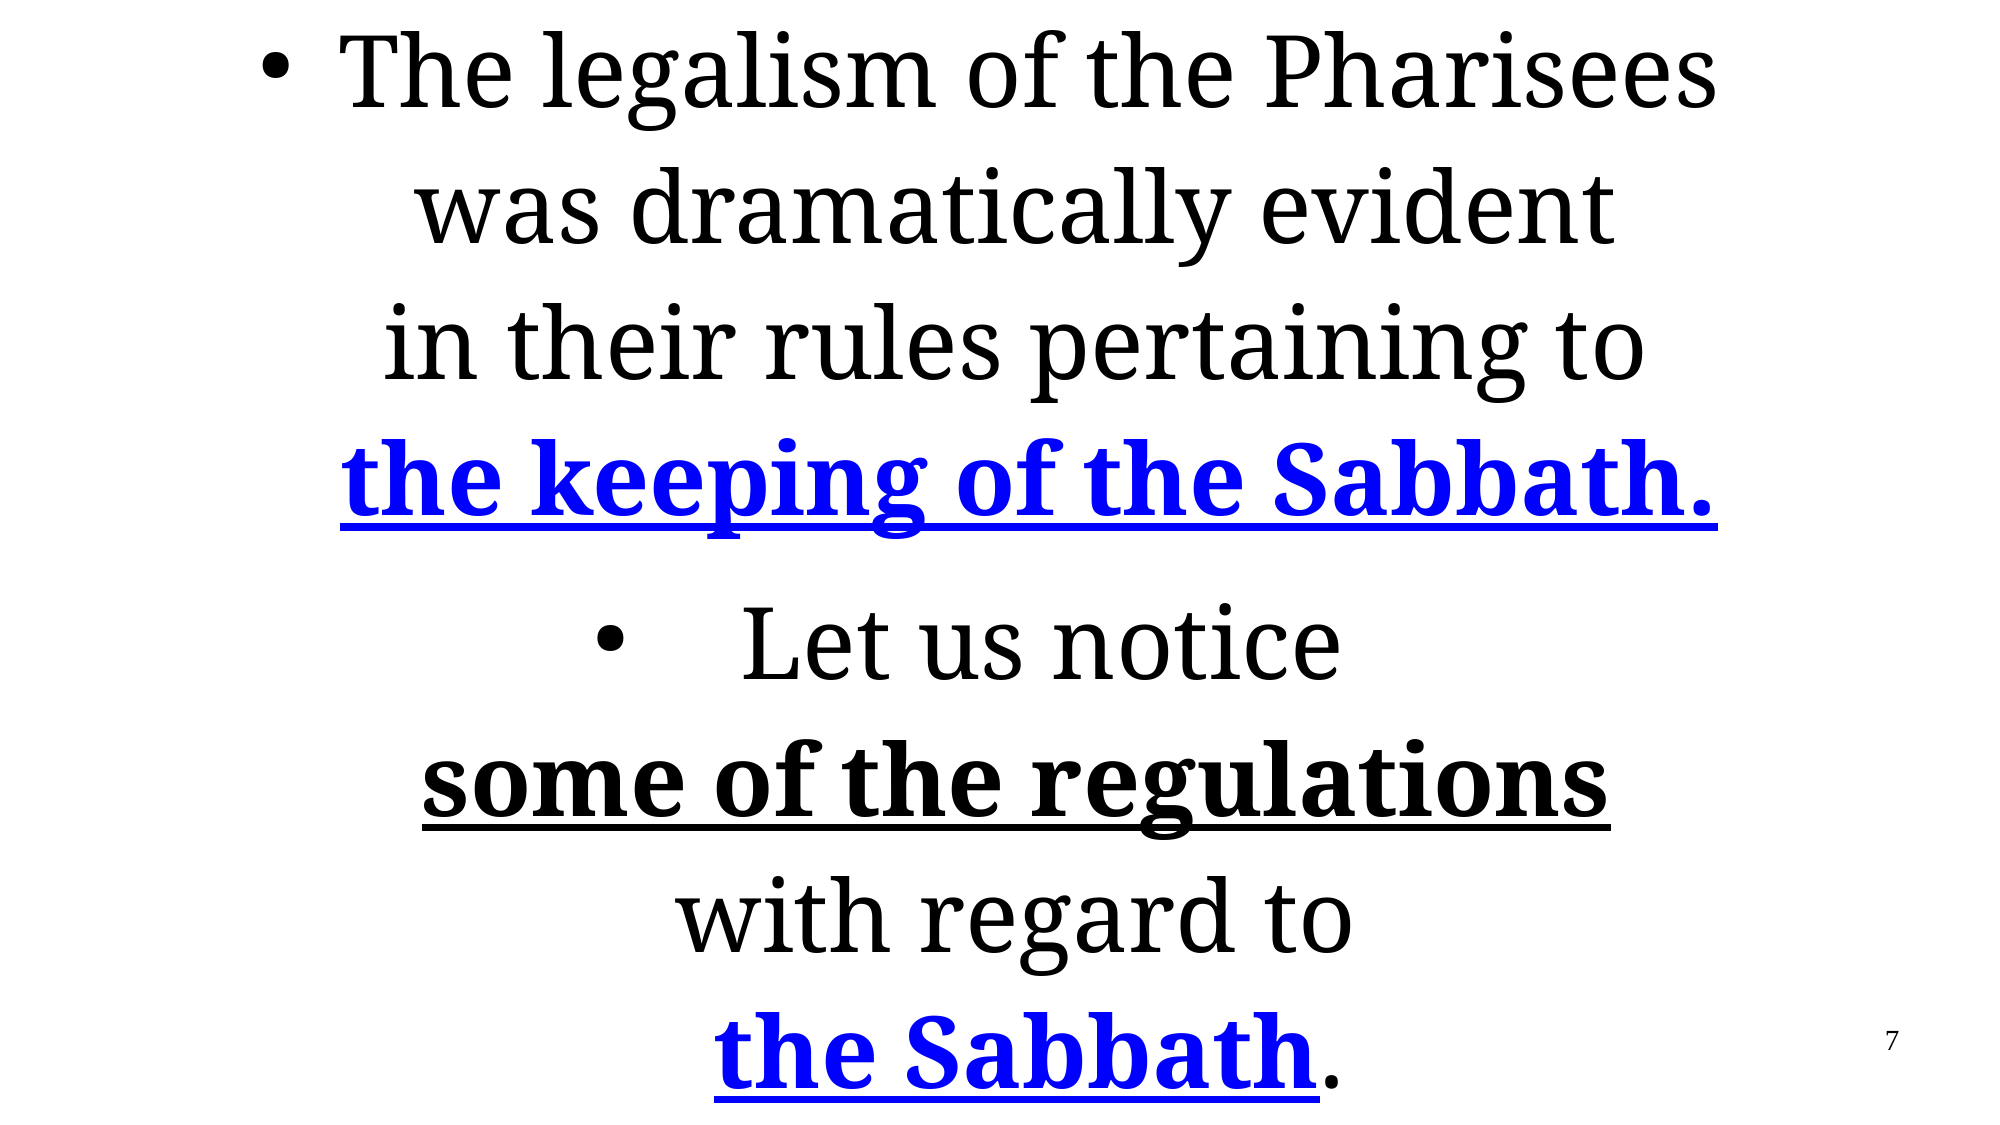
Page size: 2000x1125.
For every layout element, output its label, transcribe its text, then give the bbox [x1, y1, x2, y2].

list The legalism of the Pharisees was dramatically evident in their rules pertaining to the keeping of the Sabbath. Let us notice some of the regulations with regard to the Sabbath. [0, 0, 1996, 1123]
